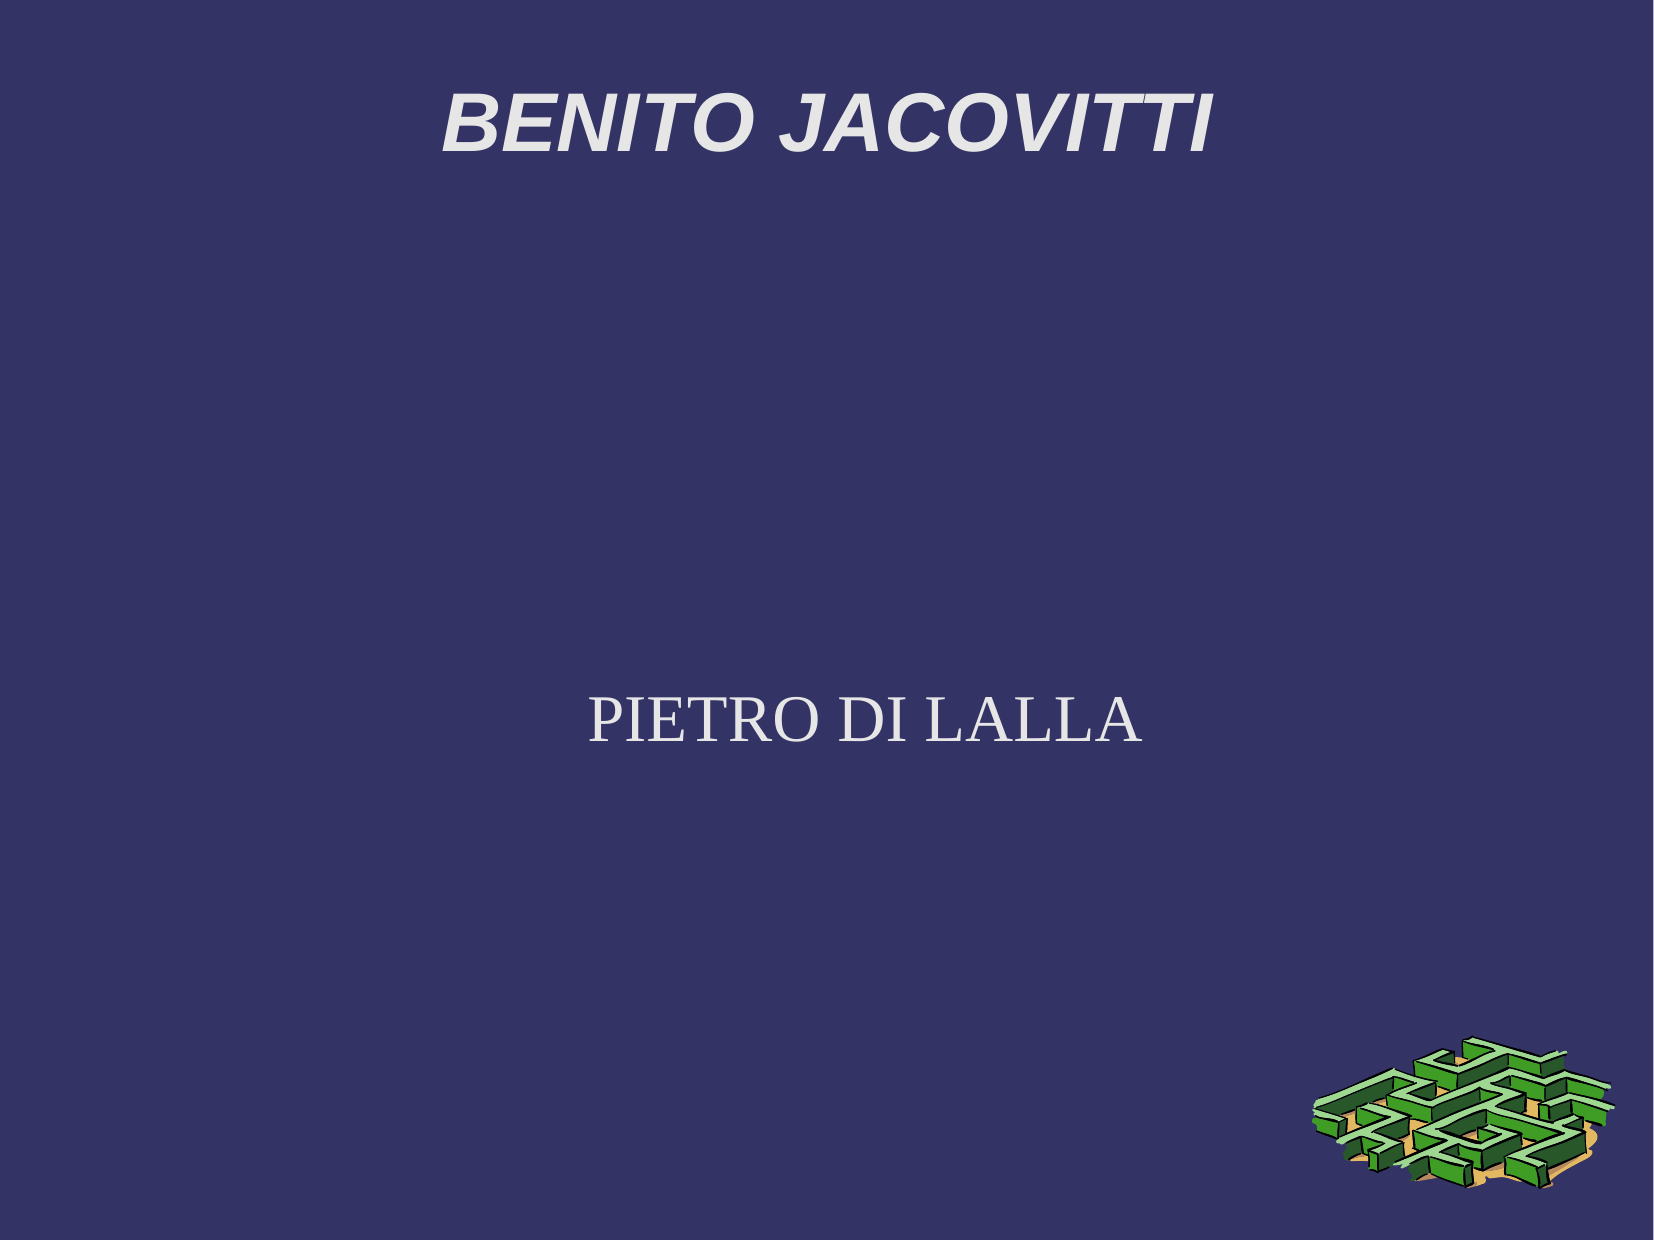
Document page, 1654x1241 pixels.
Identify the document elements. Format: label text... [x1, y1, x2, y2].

subtitle PIETRO DI LALLA [178, 364, 1570, 1147]
title BENITO JACOVITTI [121, 19, 1534, 227]
